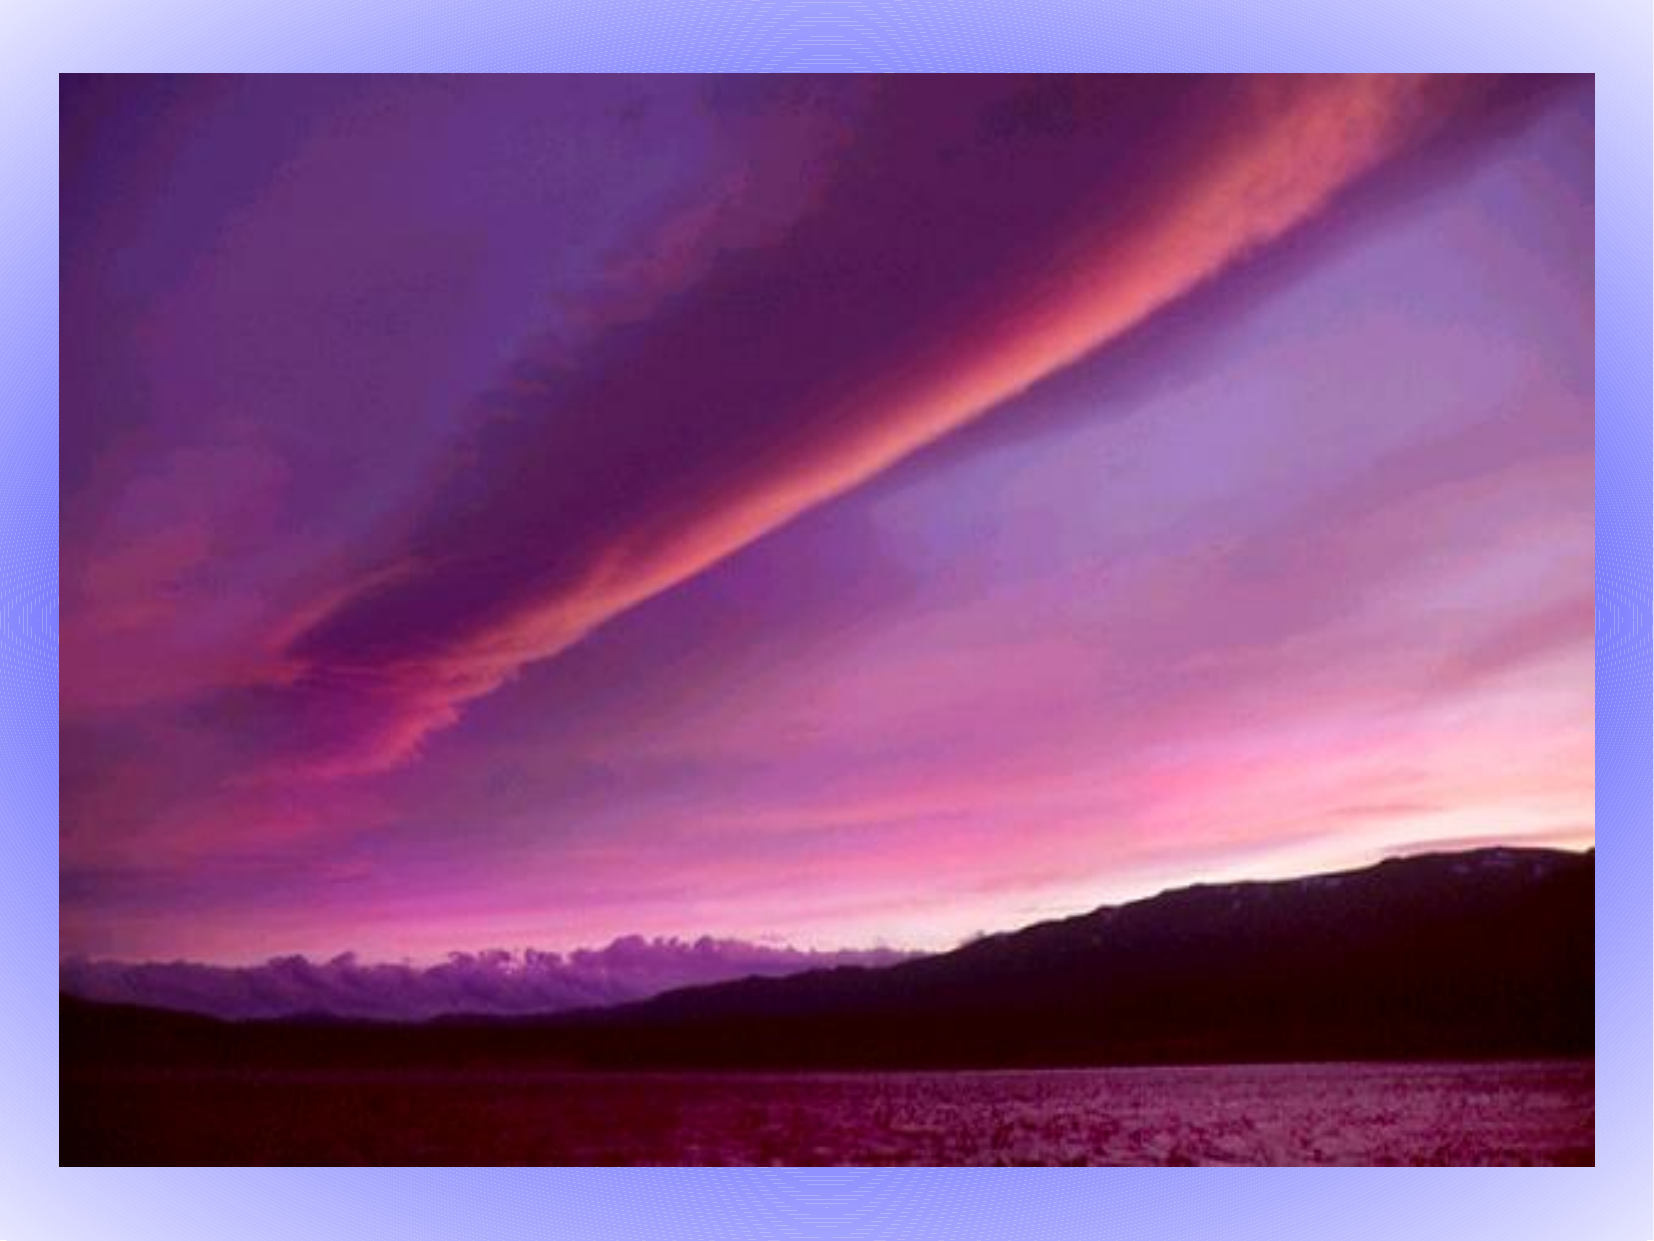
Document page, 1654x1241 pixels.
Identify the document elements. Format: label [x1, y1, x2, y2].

picture [59, 73, 1595, 1167]
